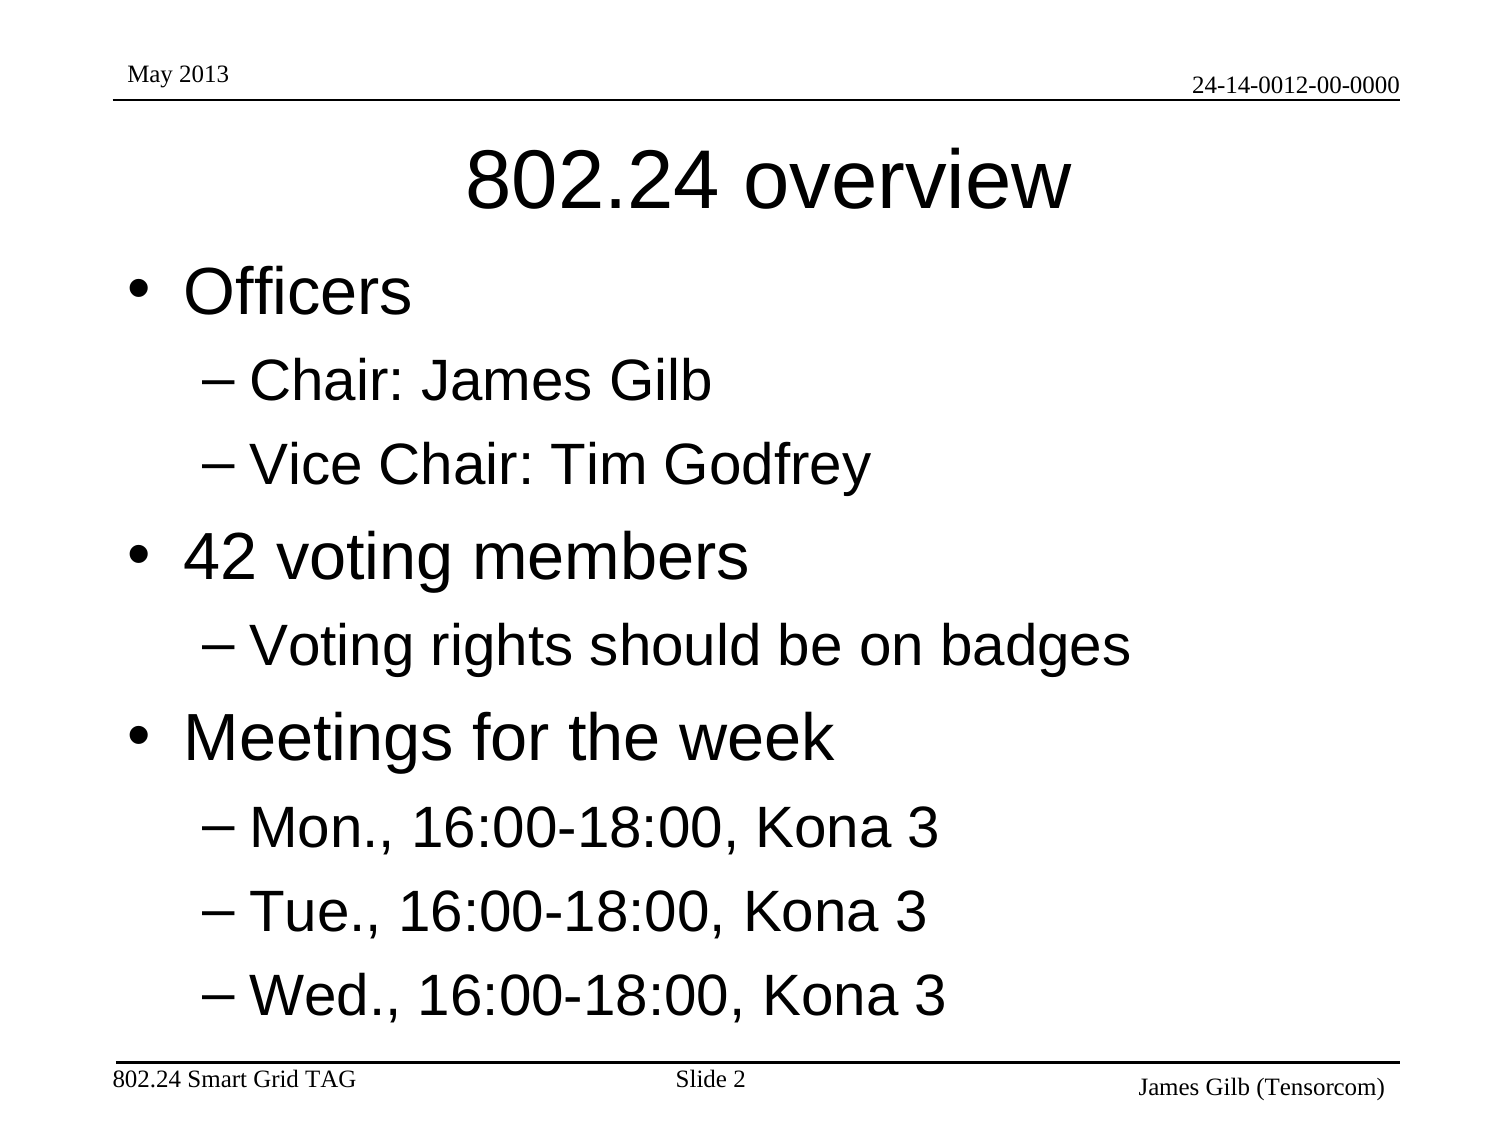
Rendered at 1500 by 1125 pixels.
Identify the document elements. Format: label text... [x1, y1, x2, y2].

list Officers Chair: James Gilb Vice Chair: Tim Godfrey 42 voting members Voting rights should be on badges Meetings for the week Mon., 16:00-18:00, Kona 3 Tue., 16:00-18:00, Kona 3 Wed., 16:00-18:00, Kona 3 [112, 239, 1426, 1051]
title 802.24 overview [112, 112, 1426, 238]
